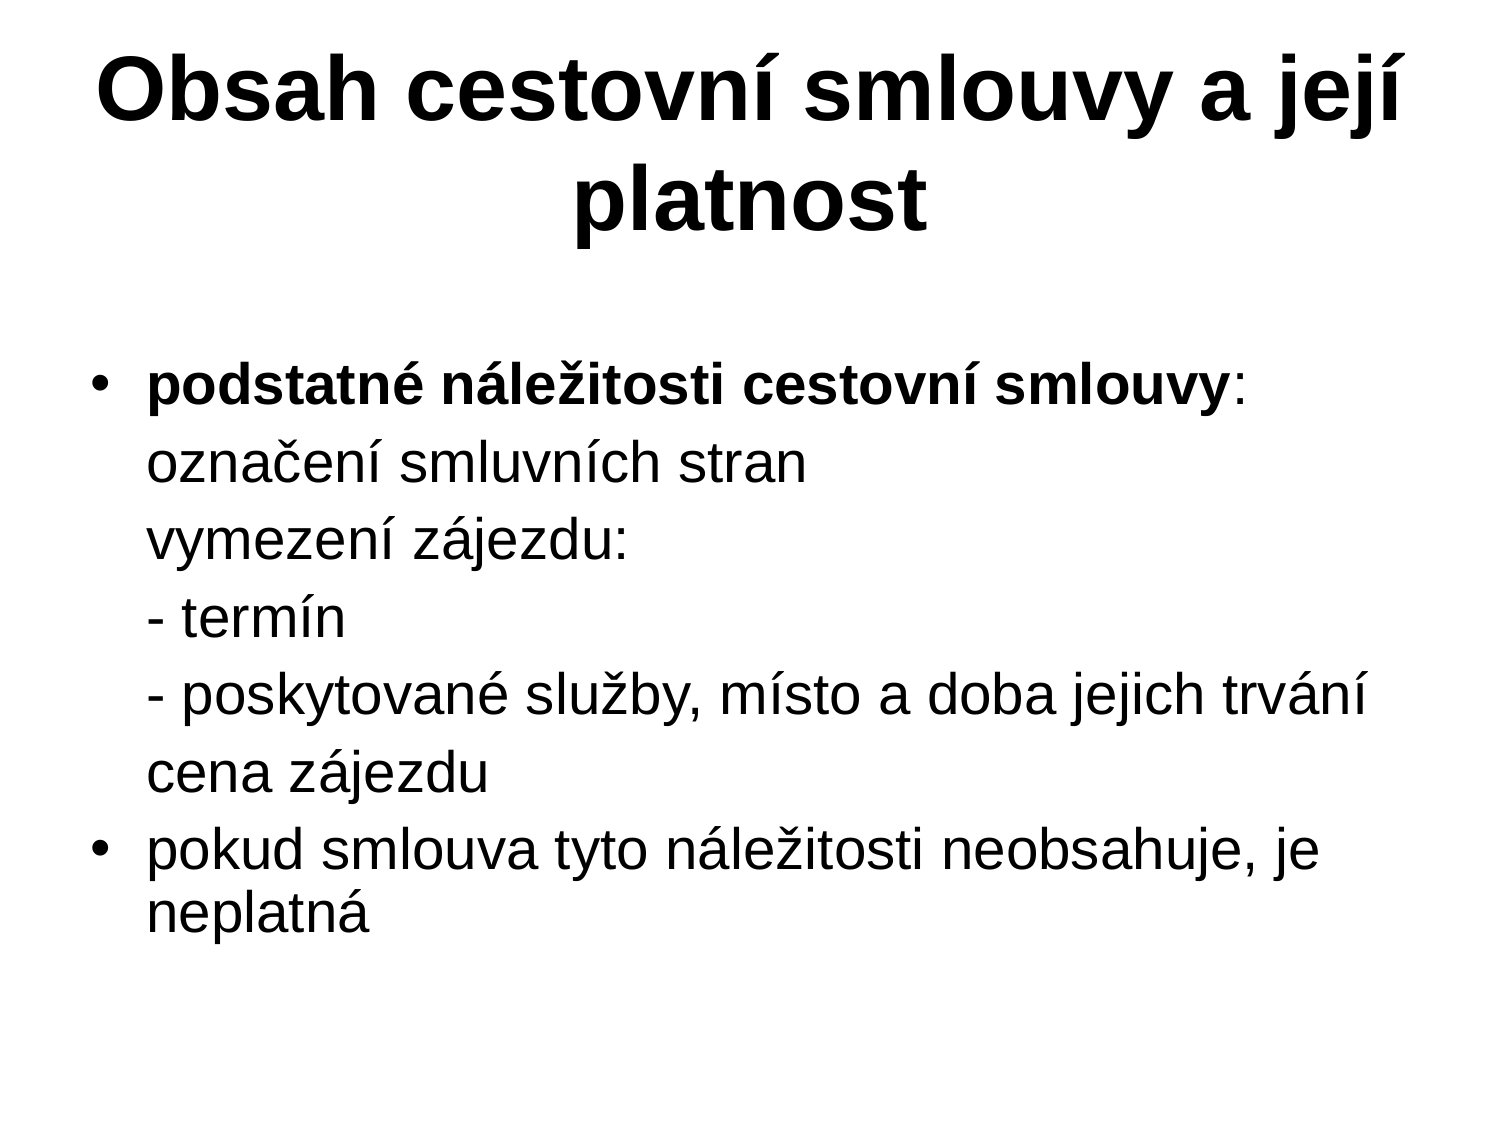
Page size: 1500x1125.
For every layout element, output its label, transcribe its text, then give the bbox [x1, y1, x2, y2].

list podstatné náležitosti cestovní smlouvy: označení smluvních stran vymezení zájezdu: - termín - poskytované služby, místo a doba jejich trvání cena zájezdu pokud smlouva tyto náležitosti neobsahuje, je neplatná [75, 262, 1426, 1006]
title Obsah cestovní smlouvy a její platnost [75, 21, 1426, 257]
